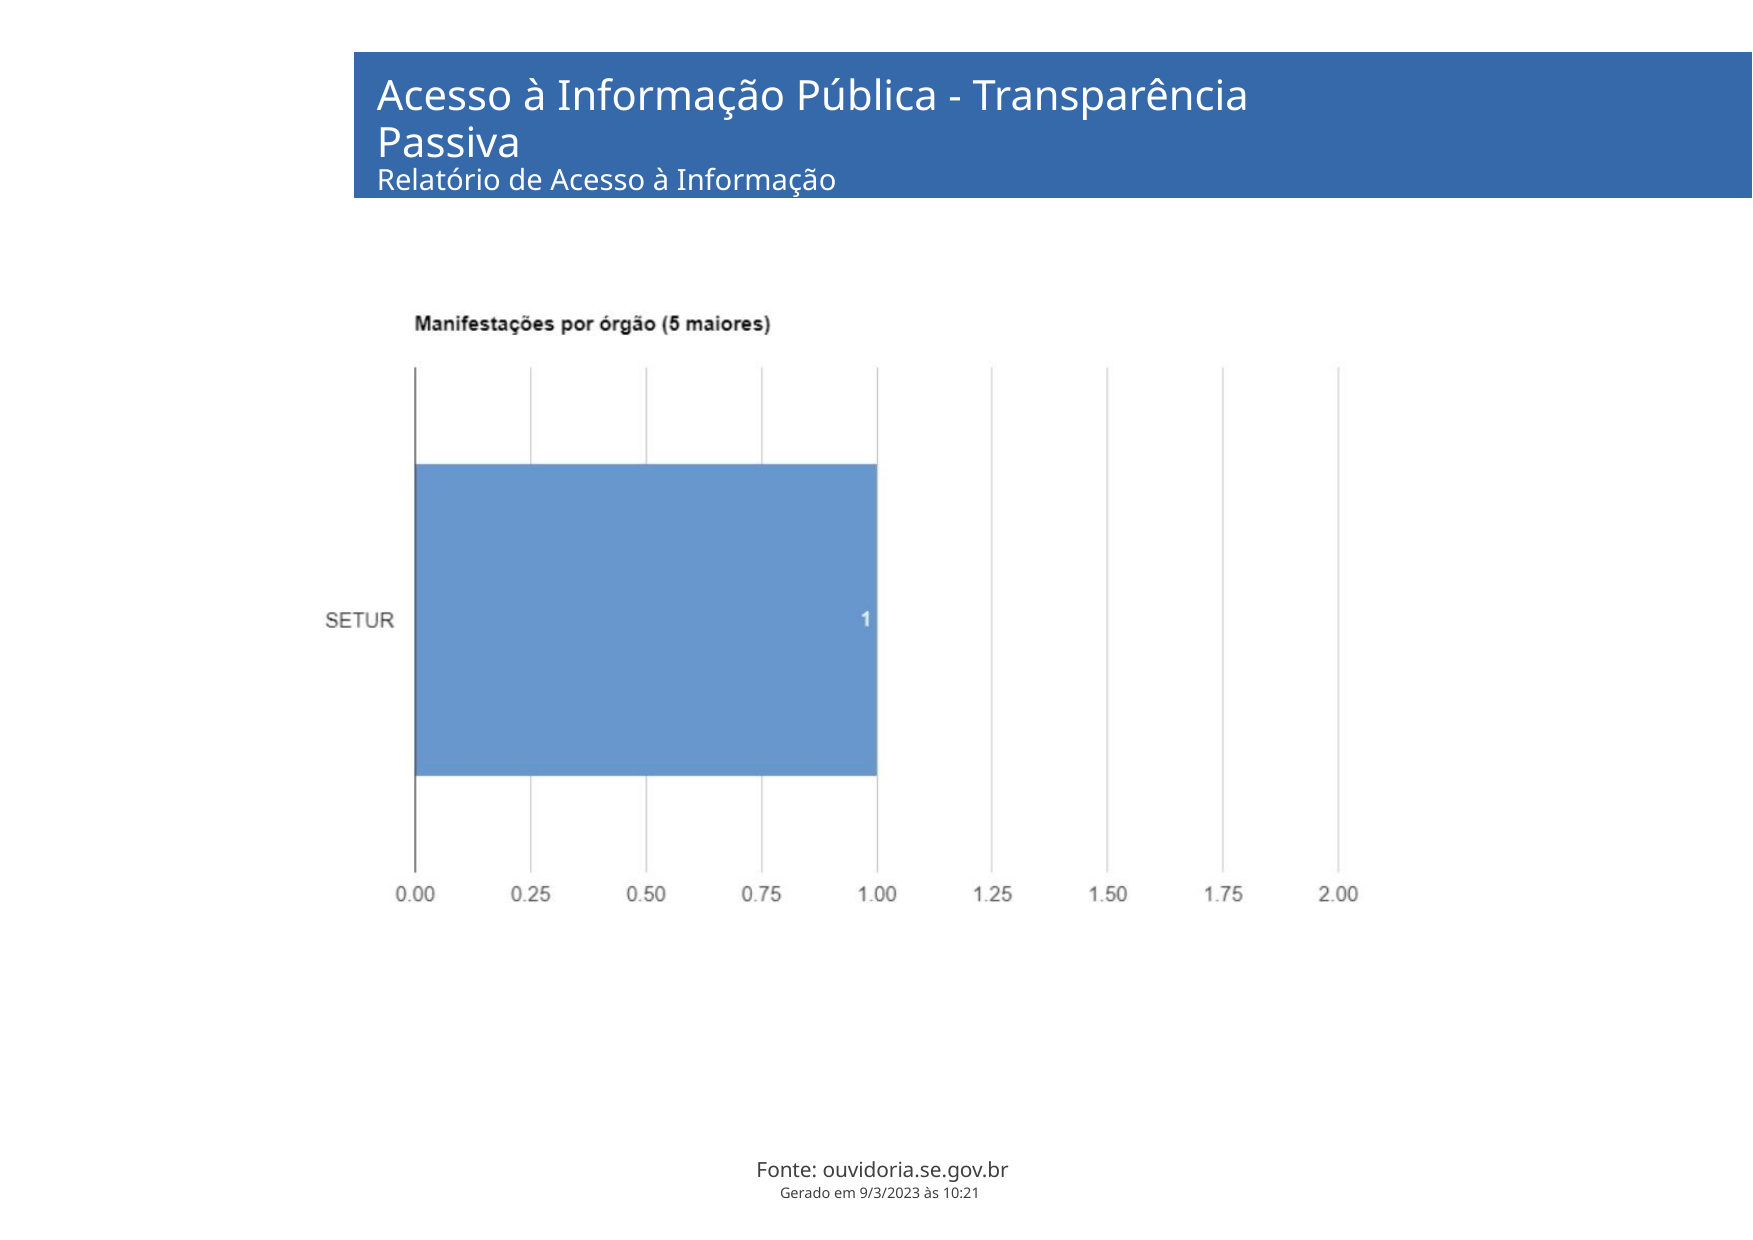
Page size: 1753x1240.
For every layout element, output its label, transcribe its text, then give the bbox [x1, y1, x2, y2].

text_box [155, 211, 1599, 1028]
text_box [354, 52, 1752, 198]
text_box Gerado em 9/3/2023 às 10:21 [780, 1184, 999, 1202]
text_box Acesso à Informação Pública - Transparência Passiva Relatório de Acesso à Informação SETURFevereiro a Fevereiro de 2023 [376, 72, 1403, 228]
text_box Fonte: ouvidoria.se.gov.br [756, 1158, 1023, 1182]
